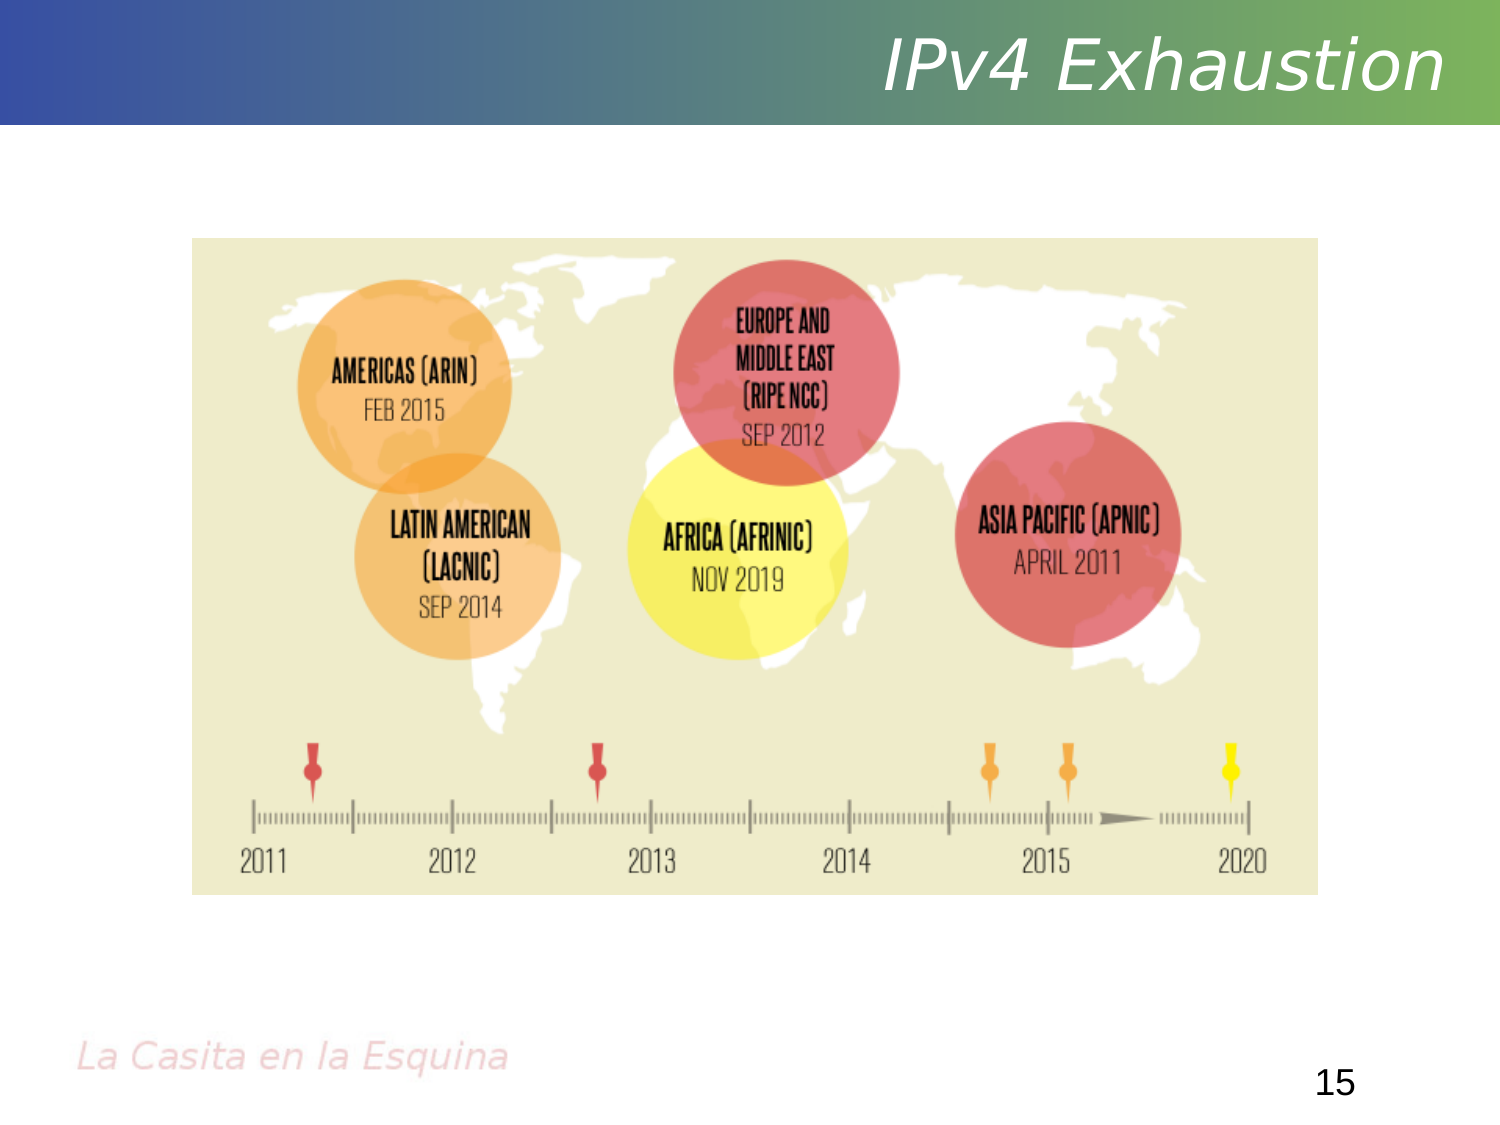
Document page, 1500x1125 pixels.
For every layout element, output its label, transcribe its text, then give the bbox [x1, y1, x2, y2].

picture [192, 238, 1318, 895]
picture [45, 1019, 545, 1095]
title IPv4 Exhaustion [62, 12, 1463, 113]
